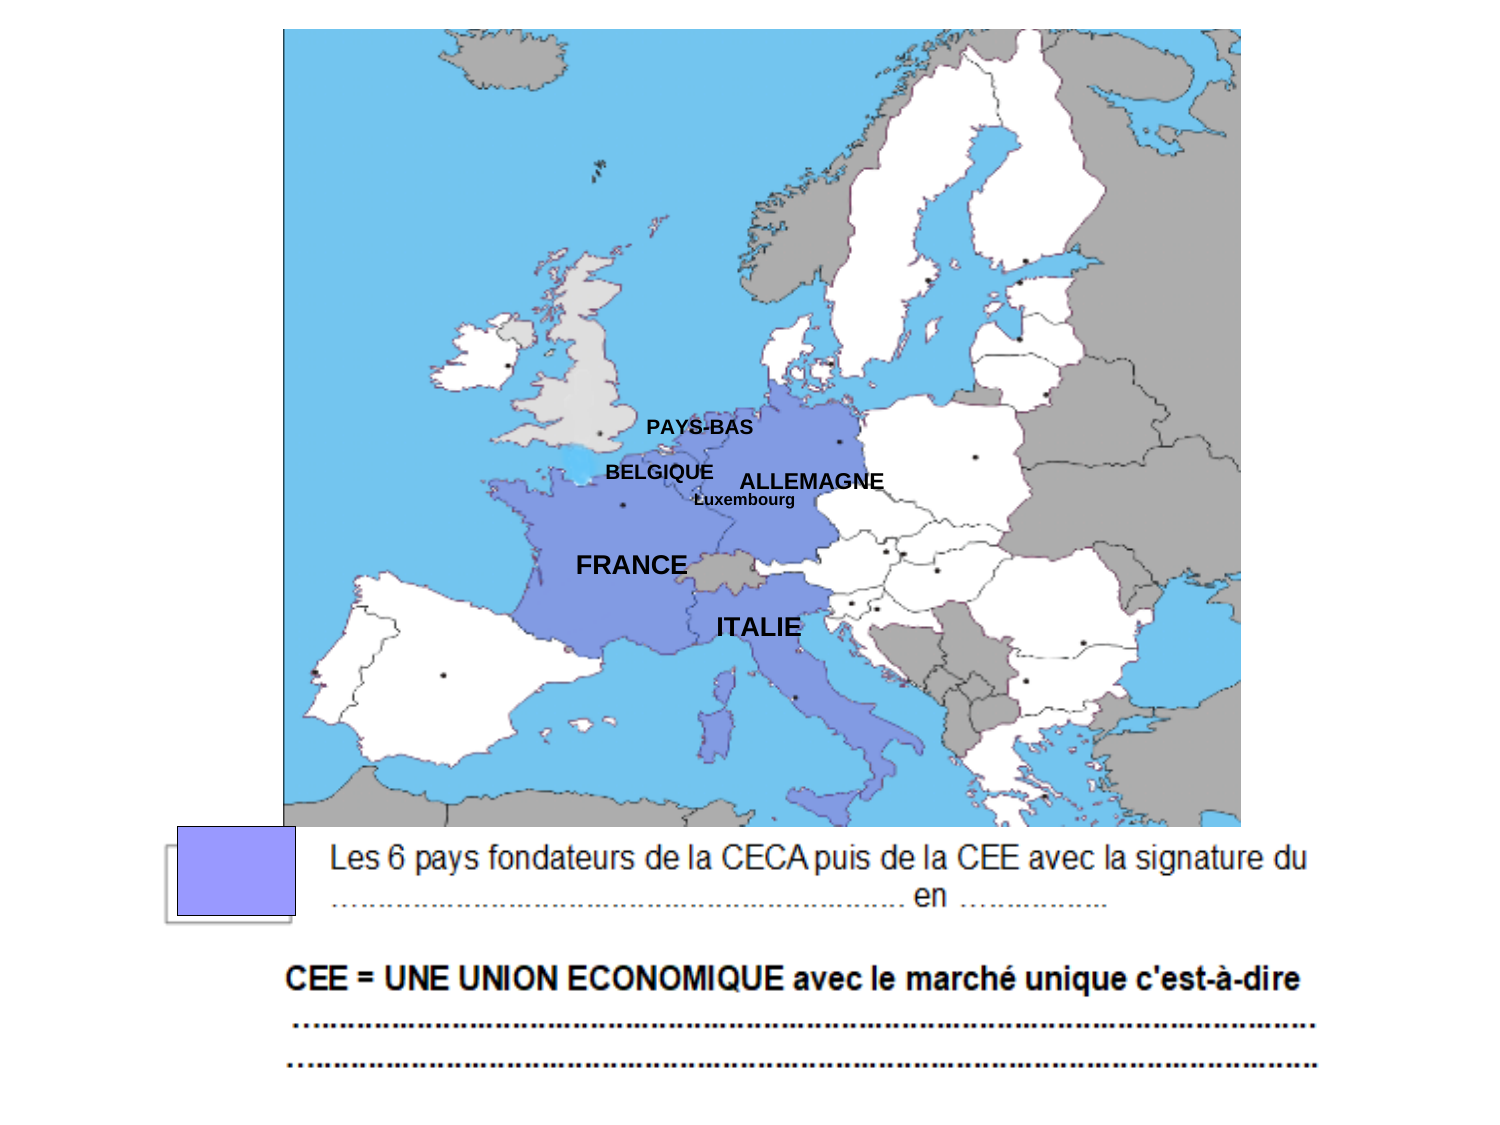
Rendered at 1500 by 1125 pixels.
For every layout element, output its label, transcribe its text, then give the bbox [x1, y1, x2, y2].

picture [147, 29, 1348, 1093]
text_box [177, 826, 296, 916]
text_box Luxembourg [679, 481, 827, 562]
text_box PAYS-BAS [631, 406, 780, 486]
text_box FRANCE [561, 540, 709, 621]
text_box ALLEMAGNE [780, 458, 916, 539]
text_box ITALIE [701, 601, 850, 682]
text_box BELGIQUE [590, 451, 679, 502]
